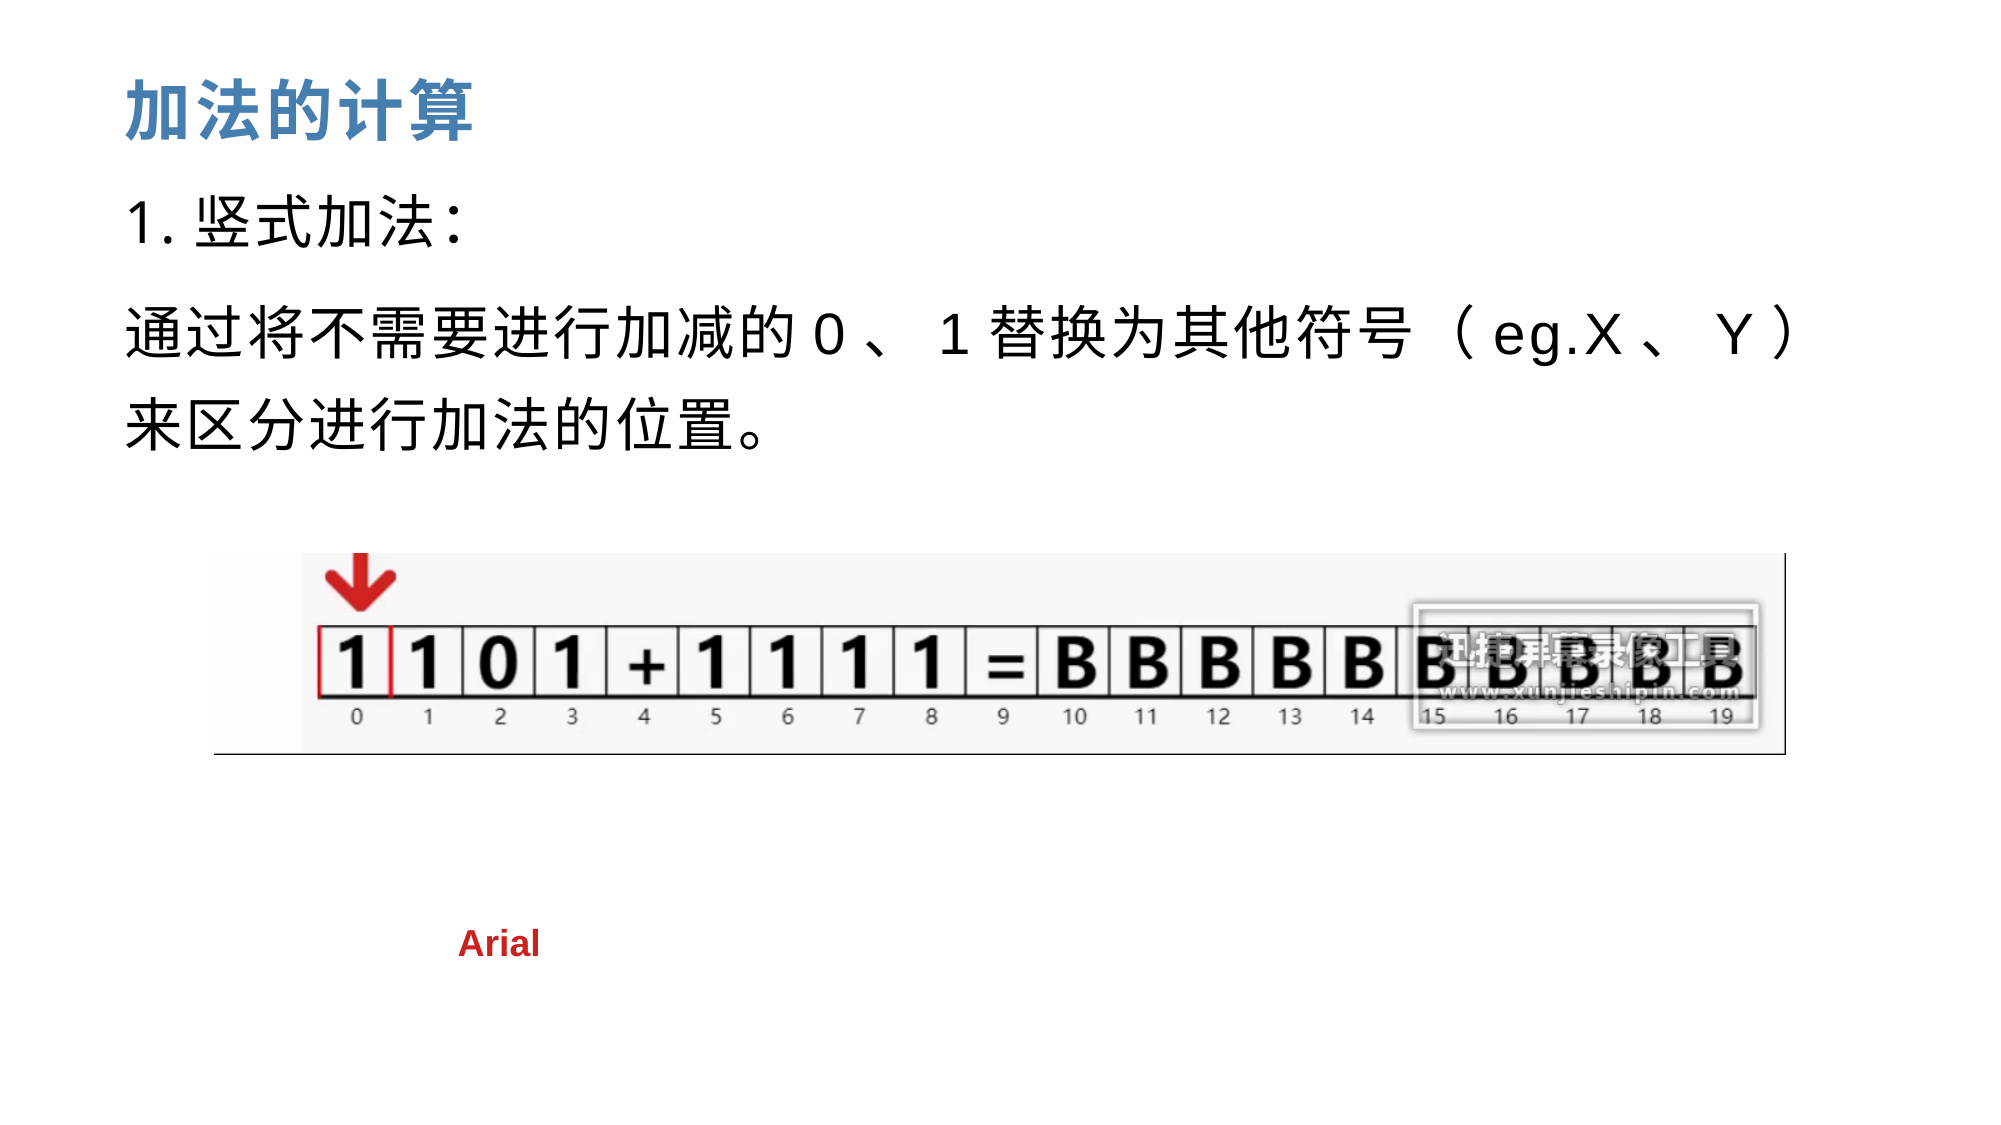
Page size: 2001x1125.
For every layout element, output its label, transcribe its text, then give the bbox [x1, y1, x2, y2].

text_box Arial [442, 915, 556, 973]
text_box [213, 552, 1787, 755]
title 加法的计算 [109, 72, 1891, 146]
list 1.竖式加法： 通过将不需要进行加减的0、1替换为其他符号（eg.X、Y）来区分进行加法的位置。 [109, 156, 1891, 1041]
